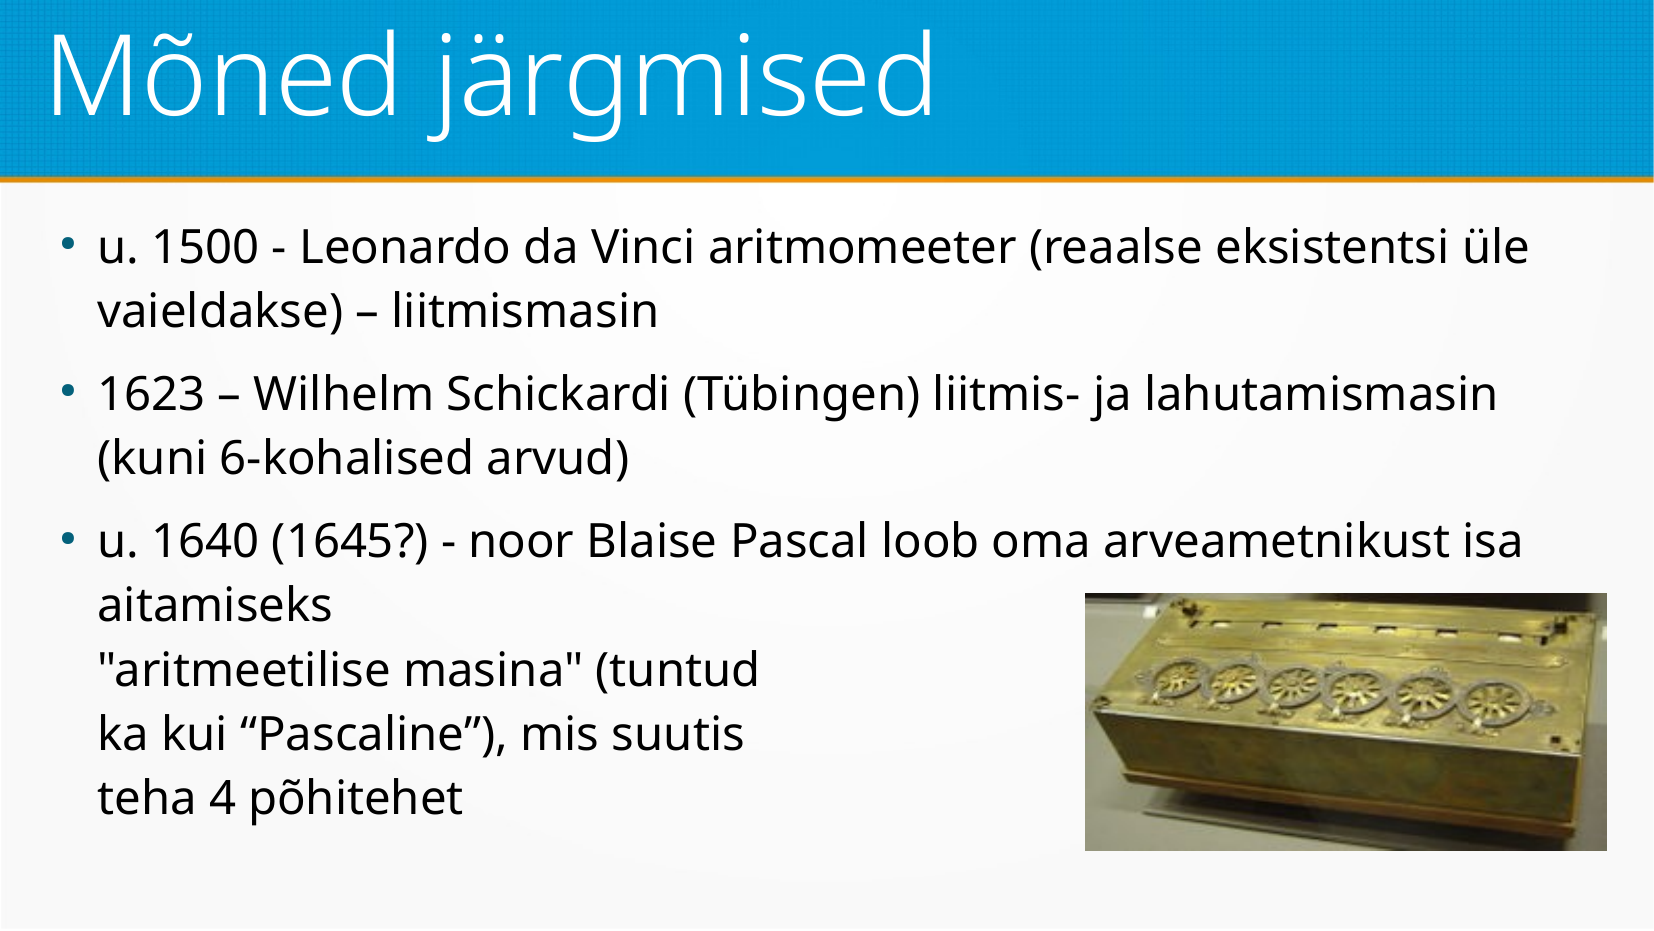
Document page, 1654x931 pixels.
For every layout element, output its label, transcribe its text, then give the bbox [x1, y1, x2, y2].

title Mõned järgmised [43, 0, 1619, 149]
picture [0, 175, 1654, 931]
list u. 1500 - Leonardo da Vinci aritmomeeter (reaalse eksistentsi üle vaieldakse) – liitmismasin 1623 – Wilhelm Schickardi (Tübingen) liitmis- ja lahutamismasin (kuni 6-kohalised arvud) u. 1640 (1645?) - noor Blaise Pascal loob oma arveametnikust isa aitamiseks "aritmeetilise masina" (tuntud ka kui “Pascaline”), mis suutis teha 4 põhitehet [47, 212, 1607, 902]
